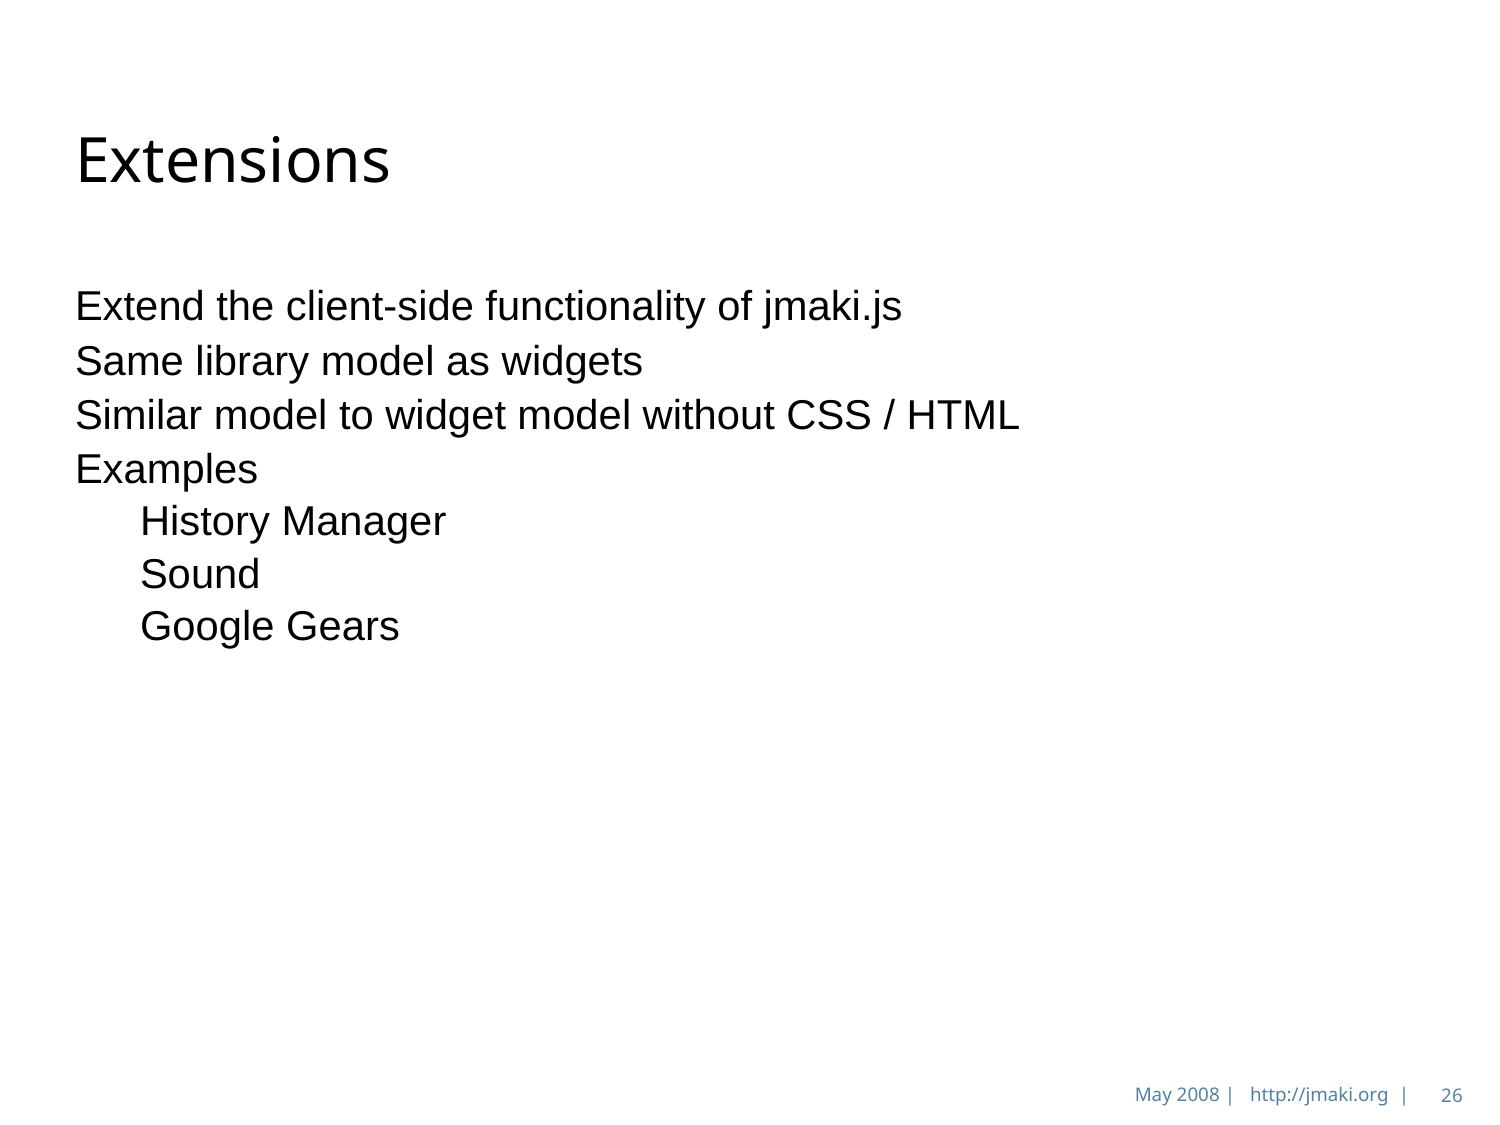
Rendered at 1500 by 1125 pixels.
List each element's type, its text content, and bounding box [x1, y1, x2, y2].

list Extend the client-side functionality of jmaki.js Same library model as widgets Similar model to widget model without CSS / HTML Examples History Manager Sound Google Gears [75, 287, 1426, 1005]
title Extensions [75, 124, 1426, 287]
